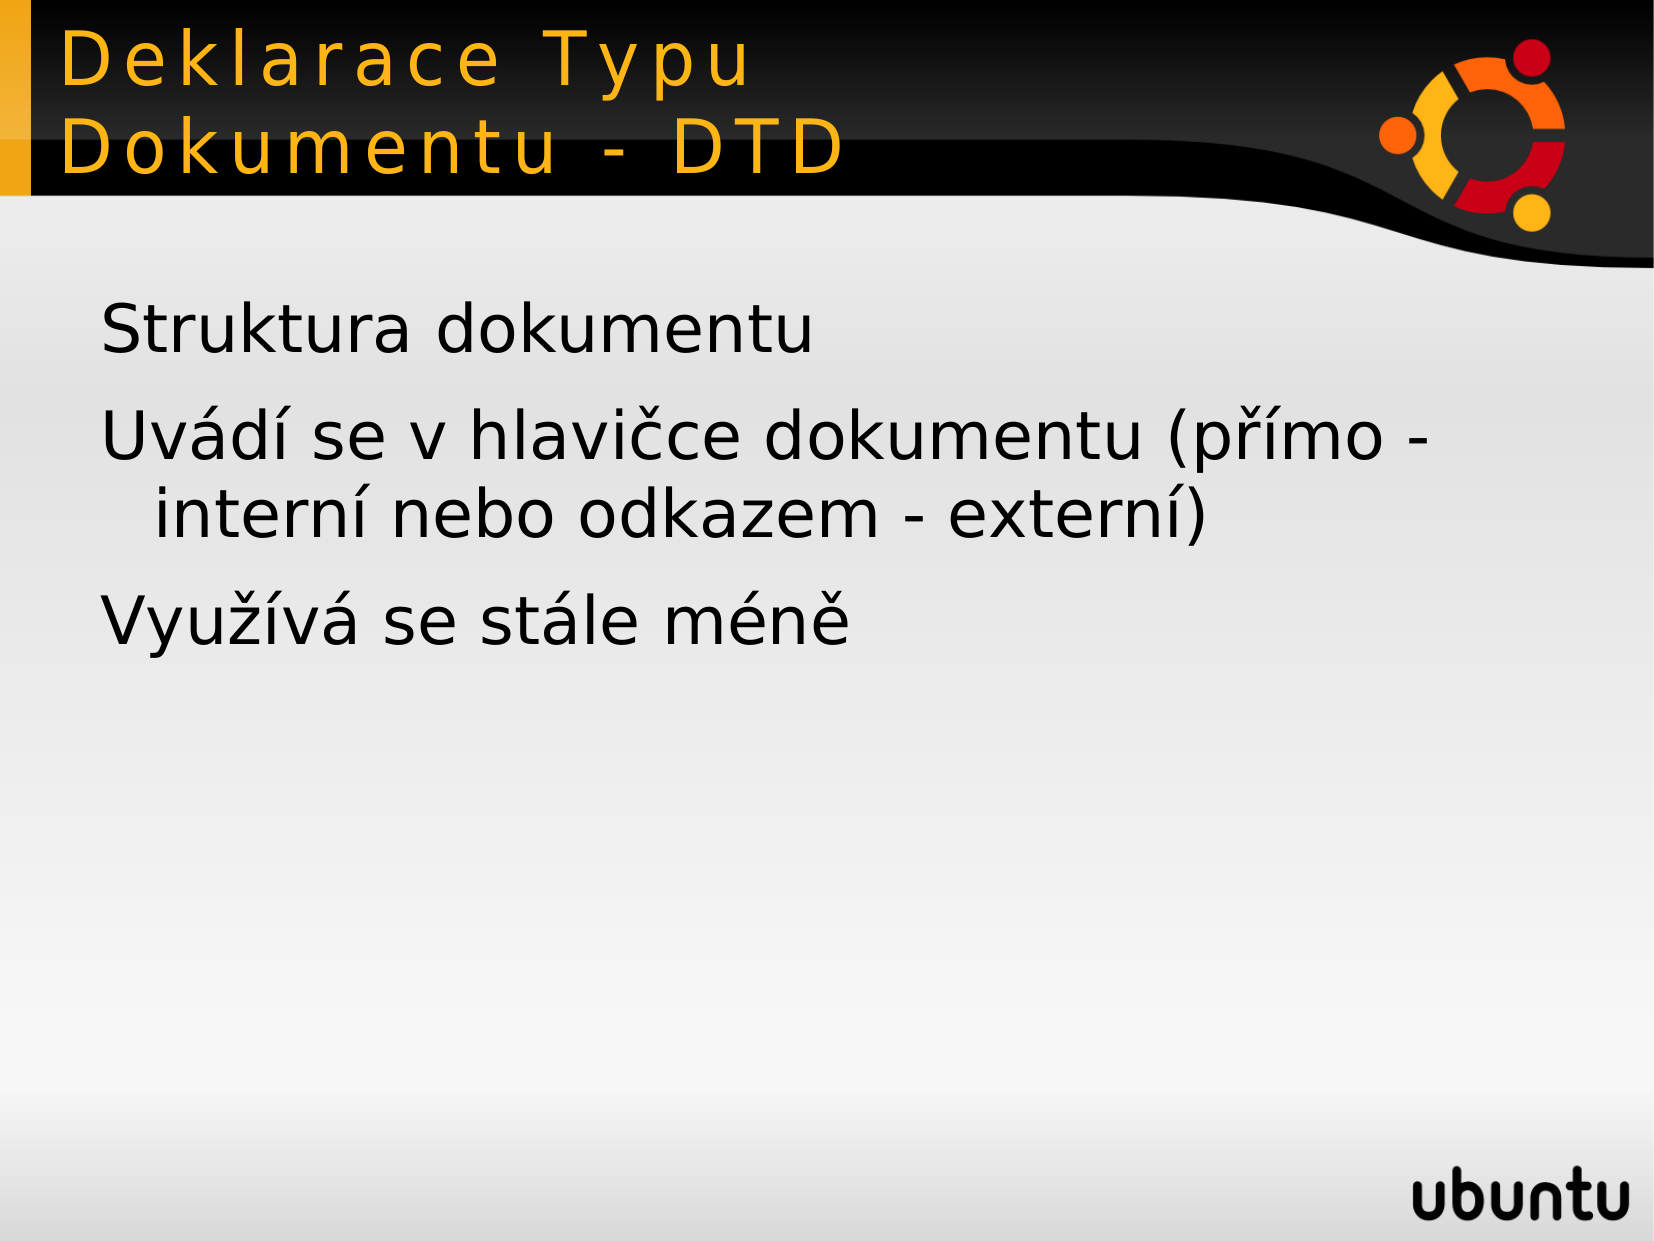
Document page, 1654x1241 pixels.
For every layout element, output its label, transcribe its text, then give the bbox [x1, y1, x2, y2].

title Deklarace Typu Dokumentu - DTD [59, 16, 1270, 191]
picture [0, 0, 1654, 1241]
list Struktura dokumentu Uvádí se v hlavičce dokumentu (přímo - interní nebo odkazem - externí) Využívá se stále méně [82, 290, 1571, 1109]
